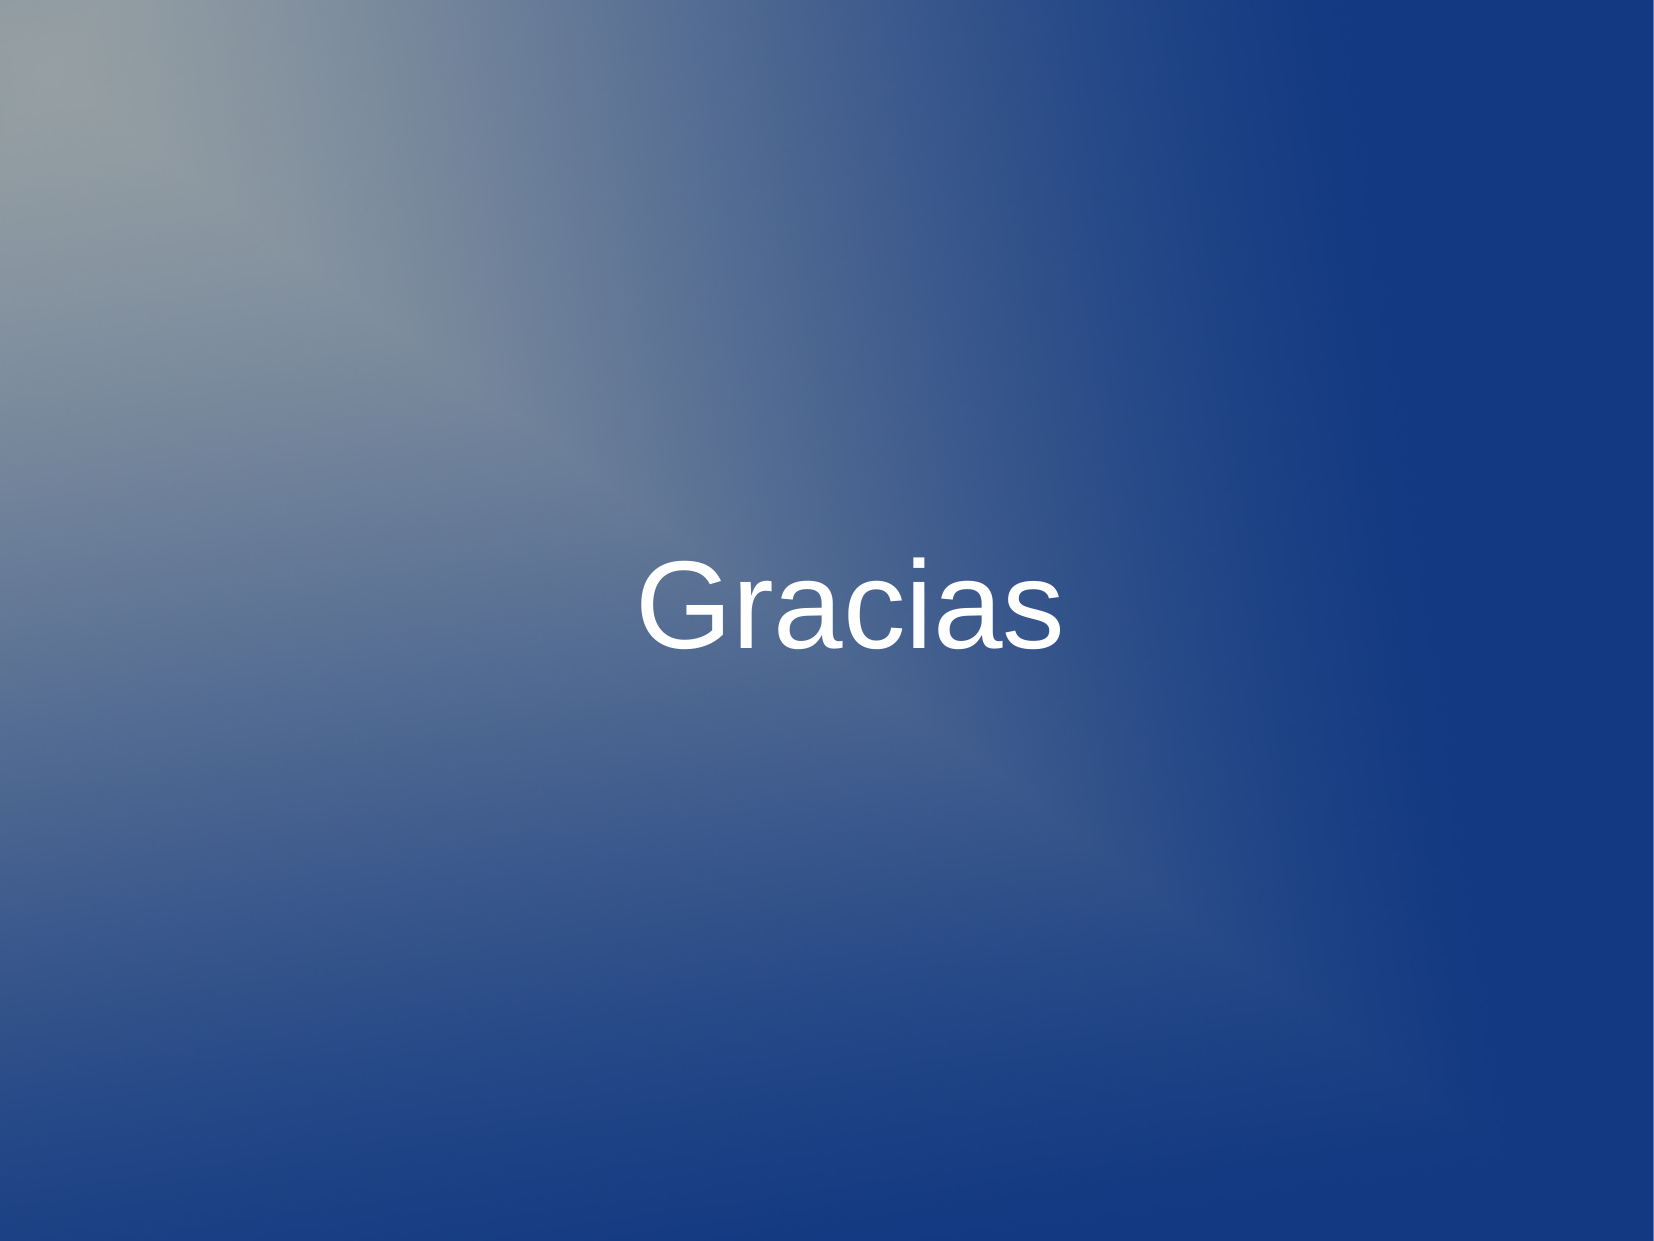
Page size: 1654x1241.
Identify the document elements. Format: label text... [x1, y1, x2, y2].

picture [0, 0, 1654, 1241]
title Gracias [106, 501, 1595, 709]
